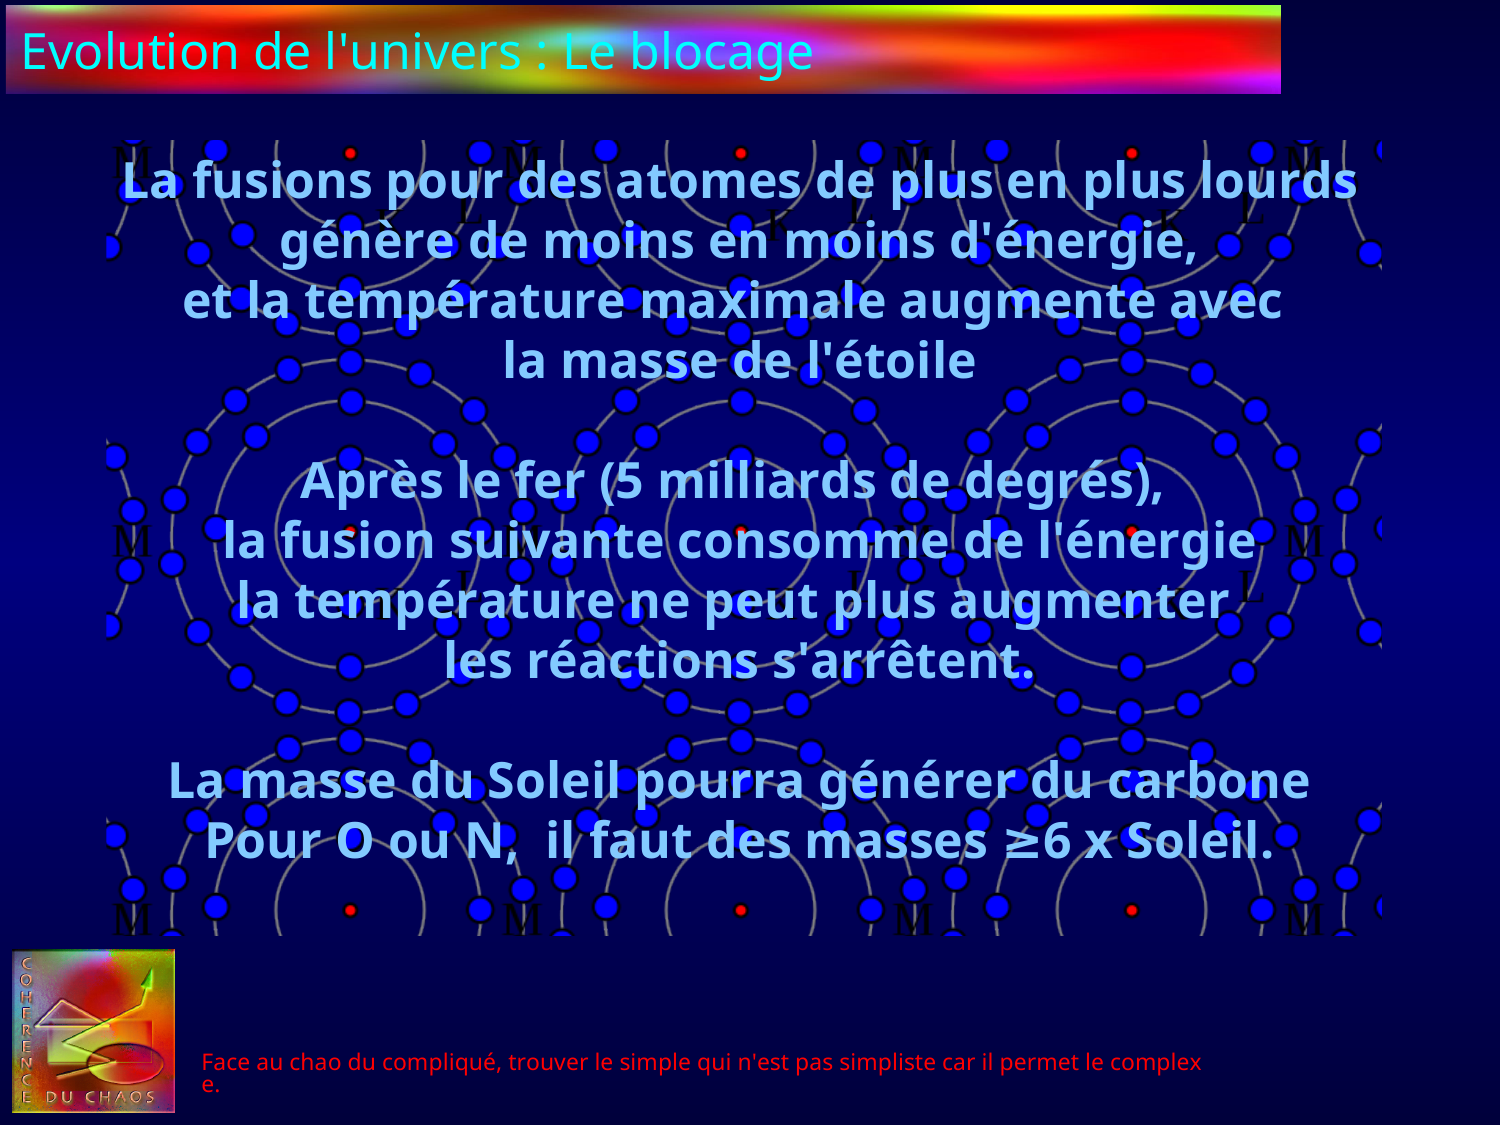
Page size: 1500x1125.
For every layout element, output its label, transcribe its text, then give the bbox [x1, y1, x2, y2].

text_box La fusions pour des atomes de plus en plus lourds génère de moins en moins d'énergie, et la température maximale augmente avec la masse de l'étoile Après le fer (5 milliards de degrés), la fusion suivante consomme de l'énergie la température ne peut plus augmenter les réactions s'arrêtent. La masse du Soleil pourra générer du carbone Pour O ou N, il faut des masses ≥6 x Soleil. [106, 140, 1382, 936]
picture [12, 949, 175, 1113]
title Evolution de l'univers : Le blocage [5, 5, 1281, 94]
